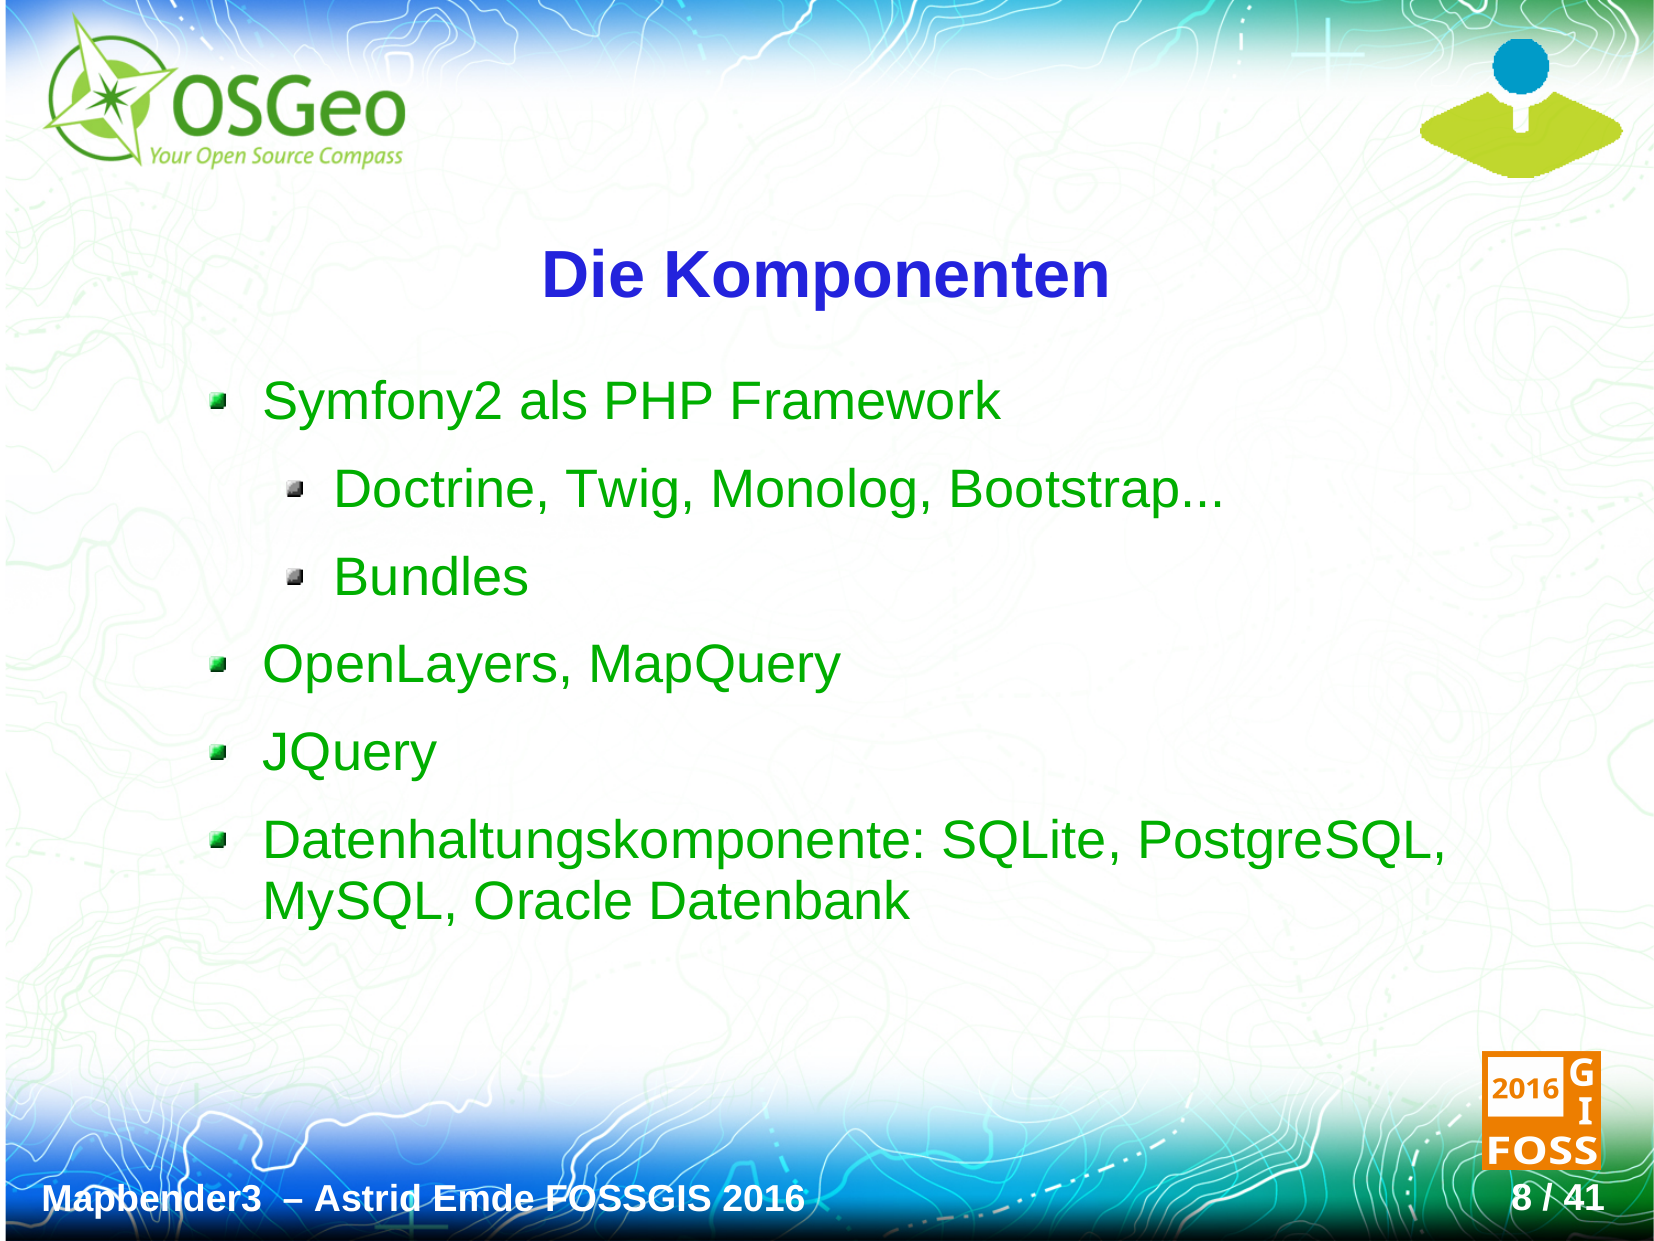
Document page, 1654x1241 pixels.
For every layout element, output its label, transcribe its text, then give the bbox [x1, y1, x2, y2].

title Die Komponenten [82, 208, 1571, 342]
picture [5, 0, 1654, 1241]
text_box Symfony2 als PHP Framework Doctrine, Twig, Monolog, Bootstrap... Bundles OpenLayers, MapQuery JQuery Datenhaltungskomponente: SQLite, PostgreSQL, MySQL, Oracle Datenbank [177, 363, 1499, 1016]
